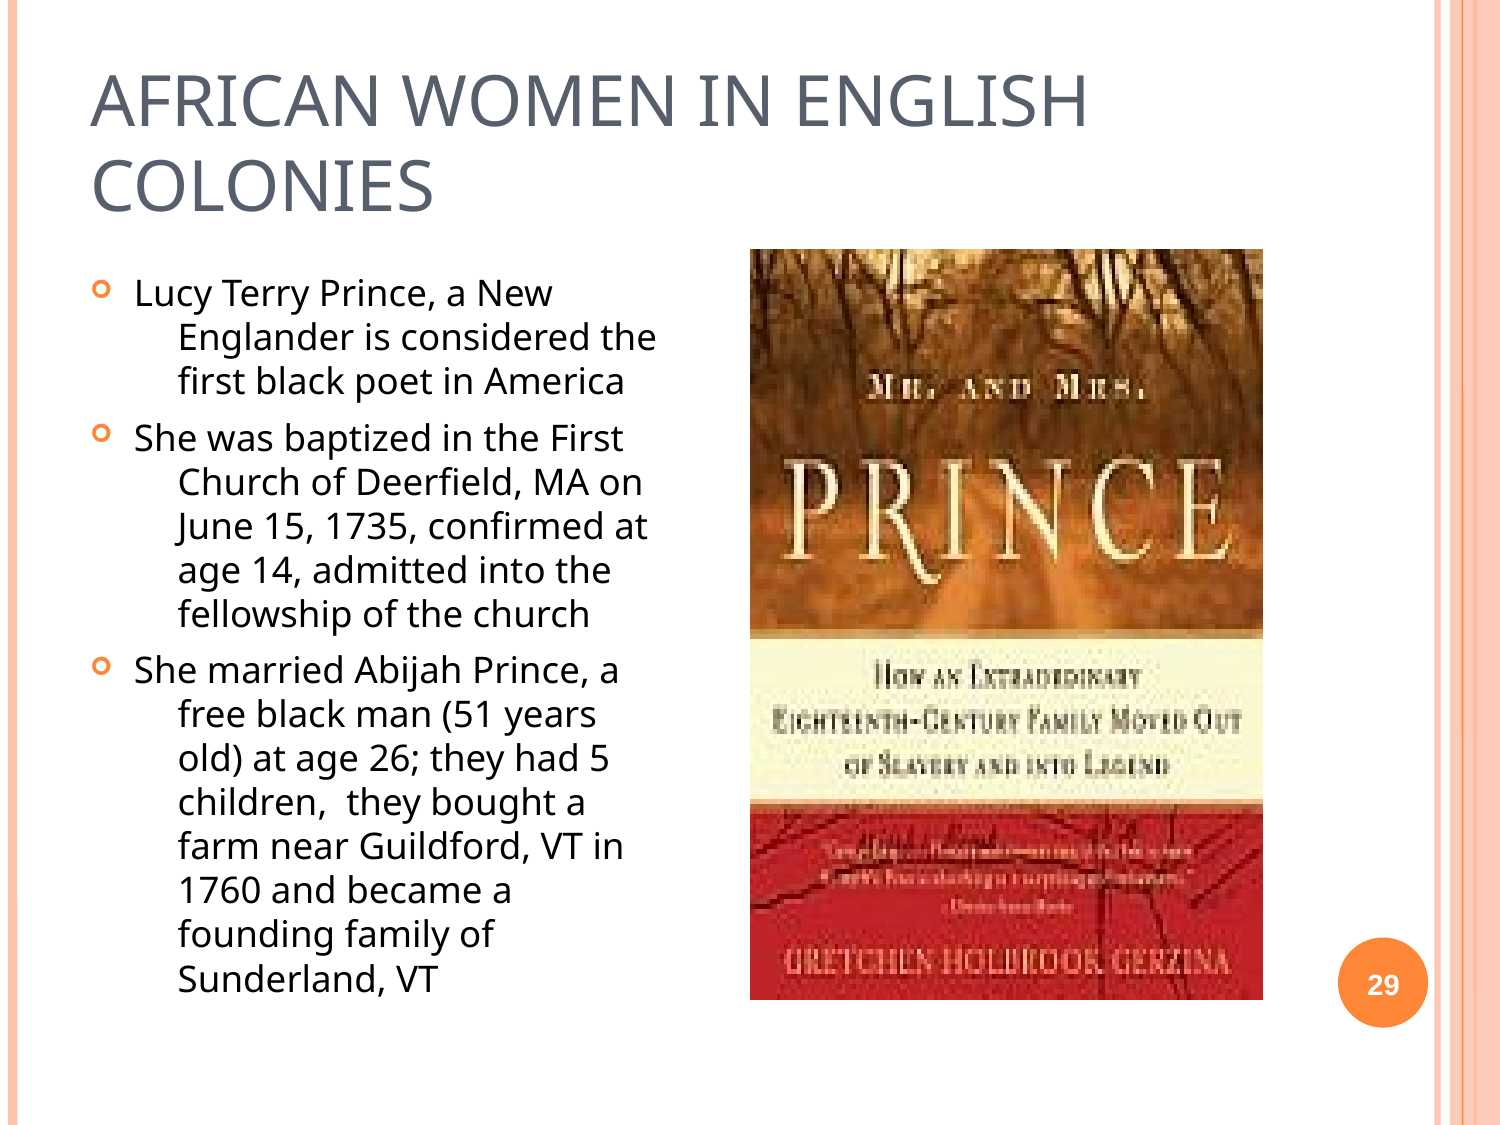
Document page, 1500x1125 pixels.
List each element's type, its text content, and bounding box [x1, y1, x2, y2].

title African Women in English Colonies [75, 45, 1300, 233]
text_box [1333, 940, 1434, 1027]
list Lucy Terry Prince, a New Englander is considered the first black poet in America She was baptized in the First Church of Deerfield, MA on June 15, 1735, confirmed at age 14, admitted into the fellowship of the church She married Abijah Prince, a free black man (51 years old) at age 26; they had 5 children, they bought a farm near Guildford, VT in 1760 and became a founding family of Sunderland, VT [75, 262, 676, 1013]
picture [750, 249, 1263, 1000]
